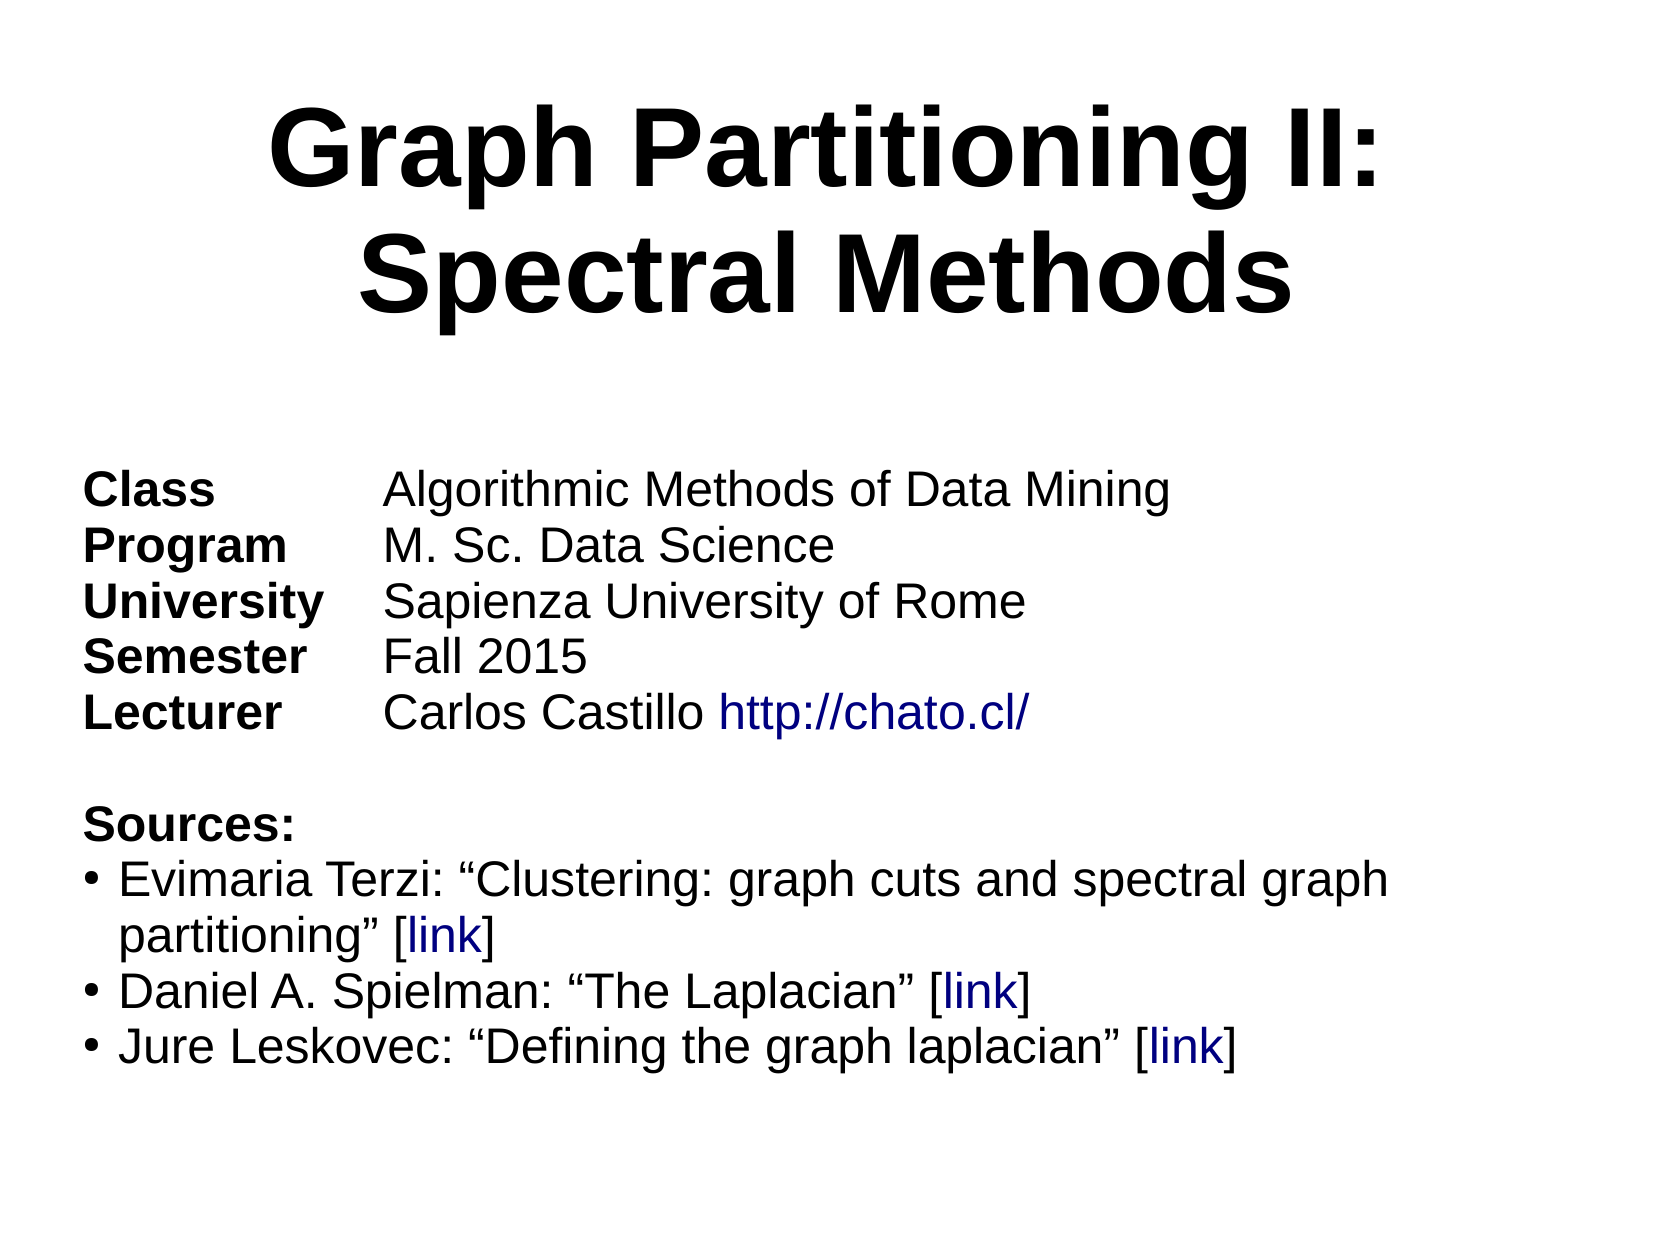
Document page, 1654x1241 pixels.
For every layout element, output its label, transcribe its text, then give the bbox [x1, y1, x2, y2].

subtitle Graph Partitioning II: Spectral Methods Class Algorithmic Methods of Data Mining Program M. Sc. Data Science University Sapienza University of Rome Semester Fall 2015 Lecturer Carlos Castillo http://chato.cl/ Sources: Evimaria Terzi: “Clustering: graph cuts and spectral graph partitioning” [link] Daniel A. Spielman: “The Laplacian” [link] Jure Leskovec: “Defining the graph laplacian” [link] [82, 49, 1571, 1111]
chart [769, 591, 888, 651]
